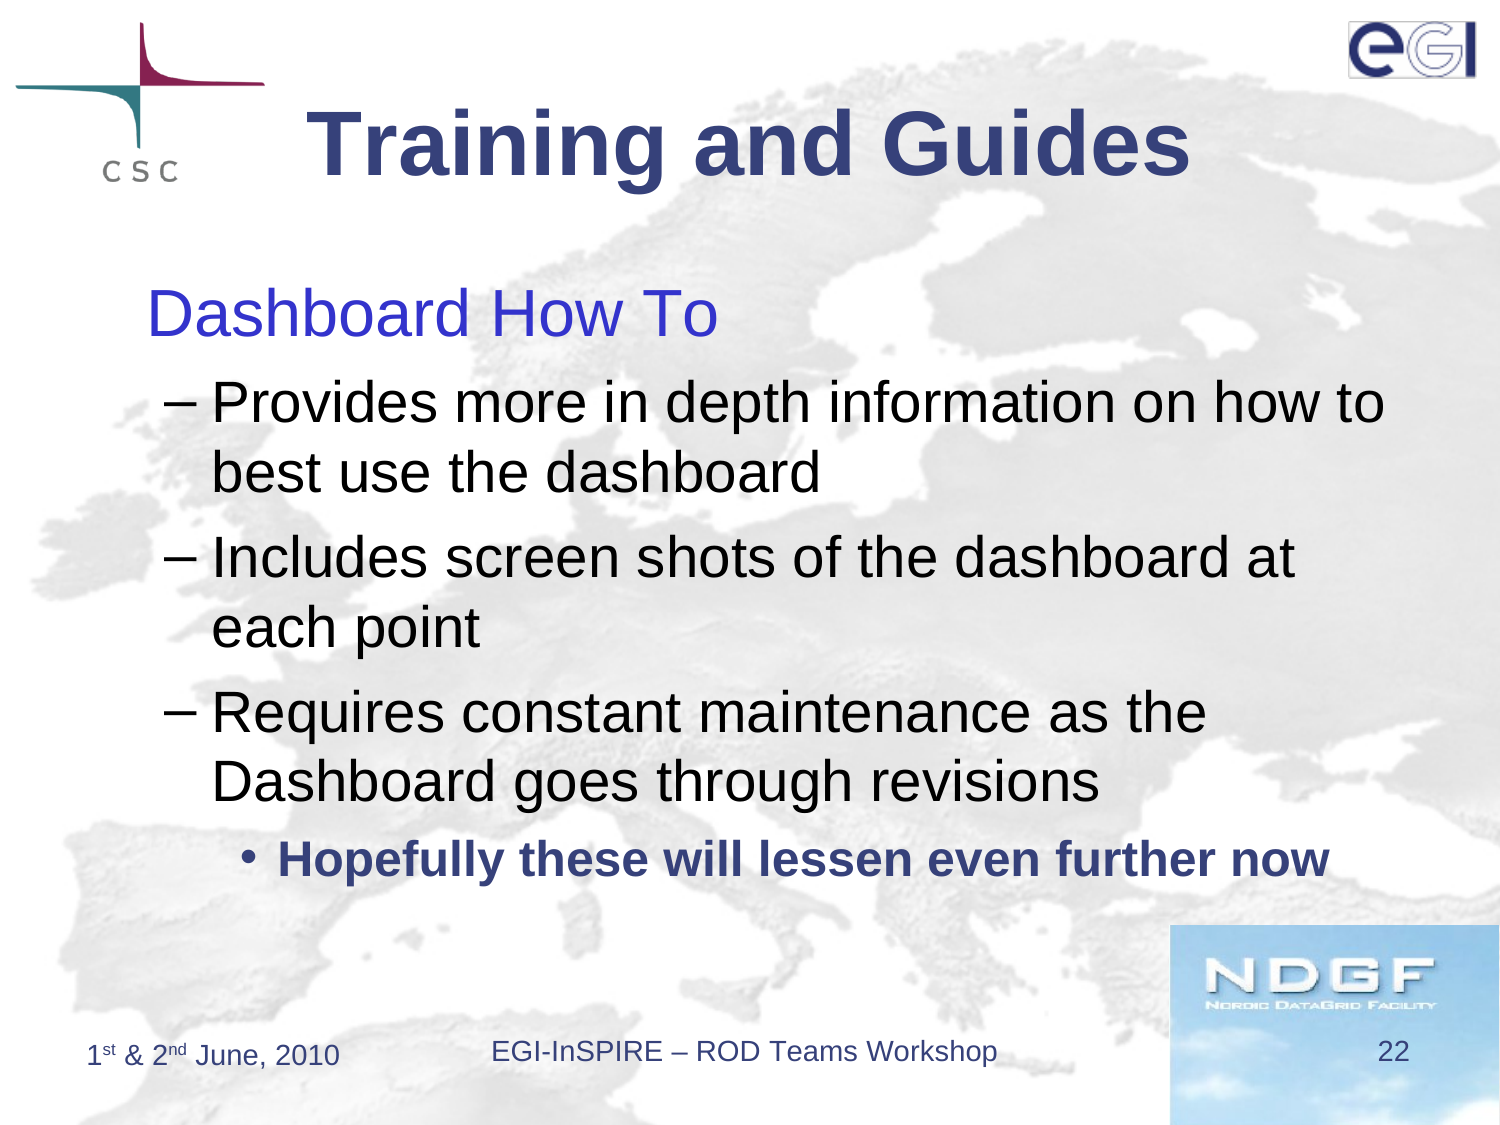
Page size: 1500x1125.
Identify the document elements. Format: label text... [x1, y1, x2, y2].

title Training and Guides [75, 20, 1426, 257]
picture [0, 0, 1500, 1125]
list Dashboard How To Provides more in depth information on how to best use the dashboard Includes screen shots of the dashboard at each point Requires constant maintenance as the Dashboard goes through revisions Hopefully these will lessen even further now [75, 262, 1426, 1006]
